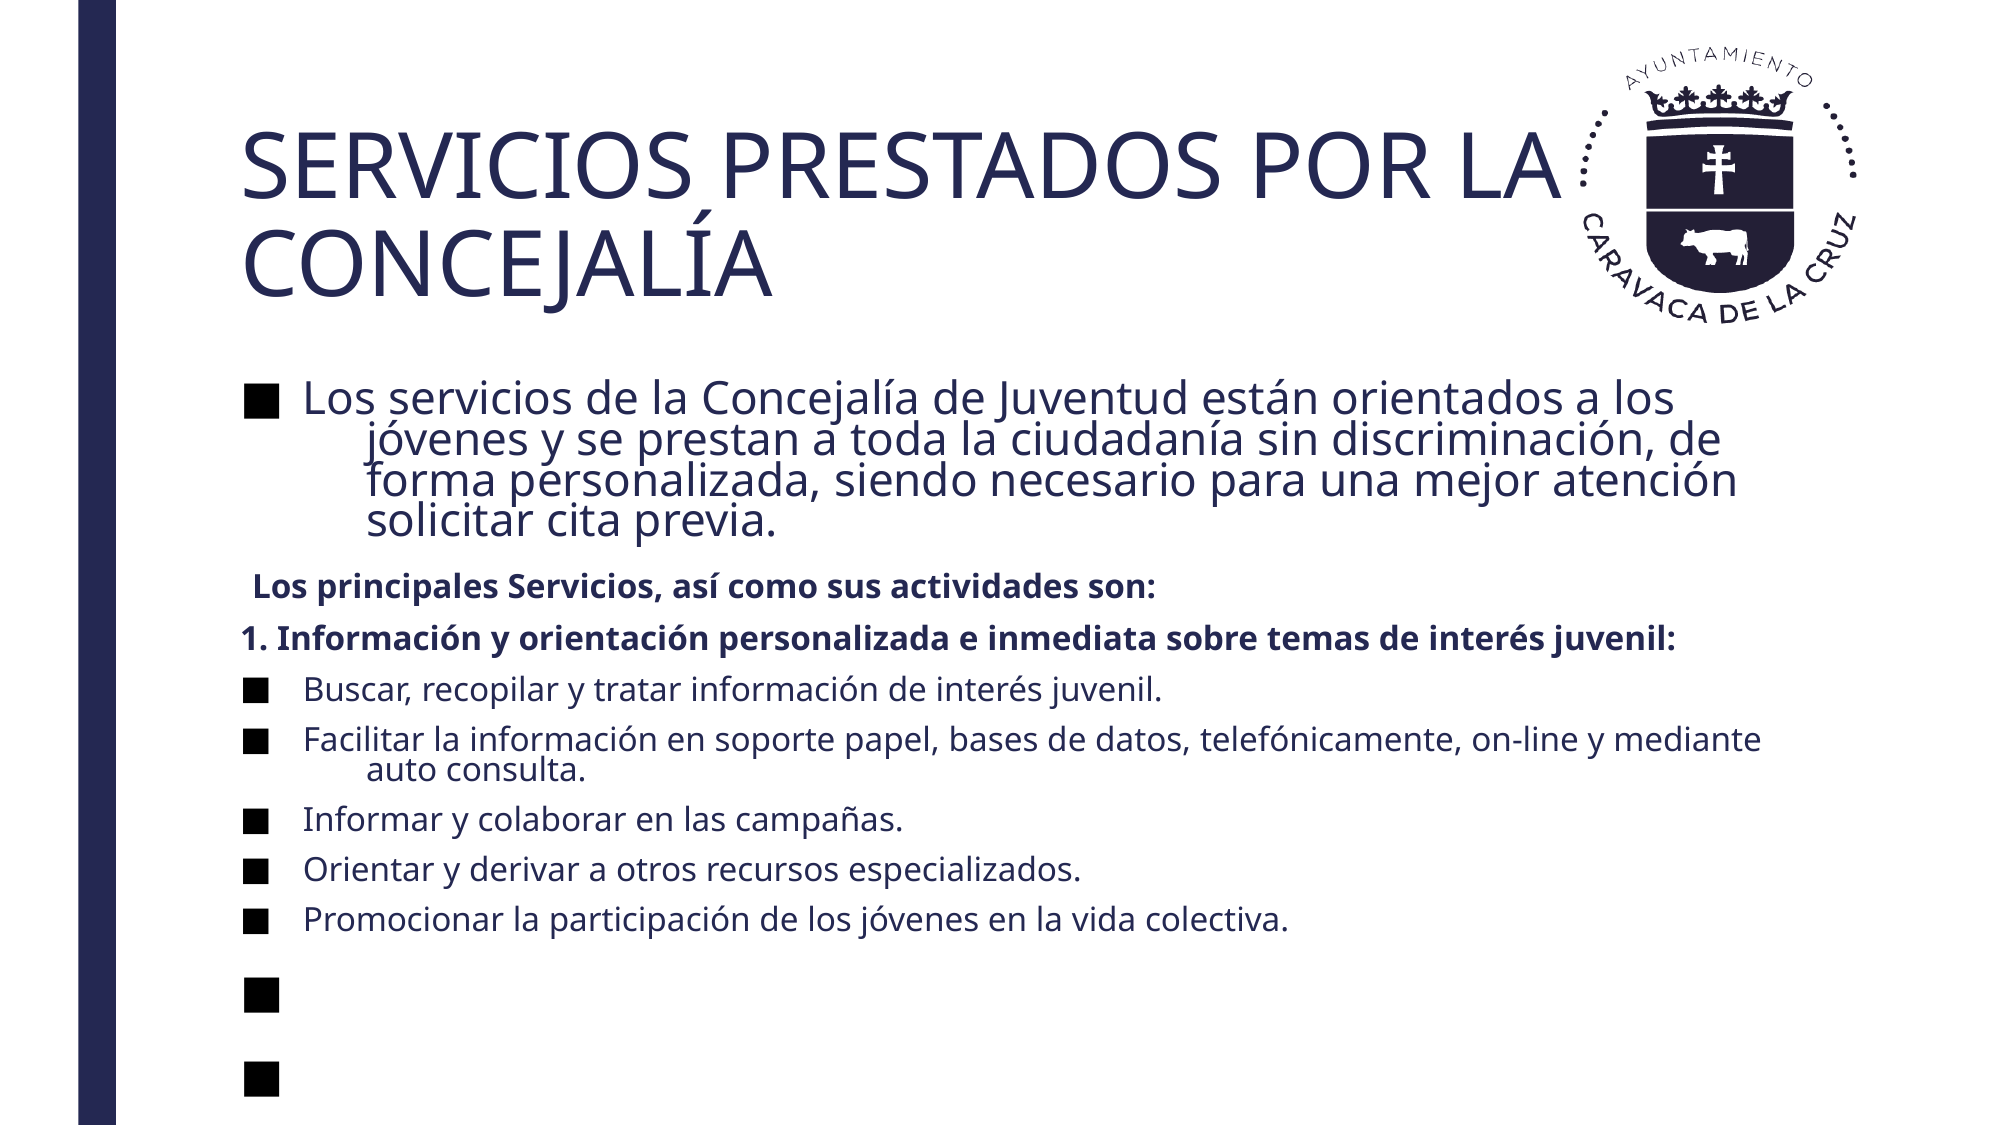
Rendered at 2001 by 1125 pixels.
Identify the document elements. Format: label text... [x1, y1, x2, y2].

title SERVICIOS PRESTADOS POR LA CONCEJALÍA [225, 112, 1801, 357]
list Los servicios de la Concejalía de Juventud están orientados a los jóvenes y se prestan a toda la ciudadanía sin discriminación, de forma personalizada, siendo necesario para una mejor atención solicitar cita previa. Los principales Servicios, así como sus actividades son: 1. Información y orientación personalizada e inmediata sobre temas de interés juvenil: Buscar, recopilar y tratar información de interés juvenil. Facilitar la información en soporte papel, bases de datos, telefónicamente, on-line y mediante auto consulta. Informar y colaborar en las campañas. Orientar y derivar a otros recursos especializados. Promocionar la participación de los jóvenes en la vida colectiva. [225, 375, 1801, 963]
picture [1573, 44, 1864, 331]
